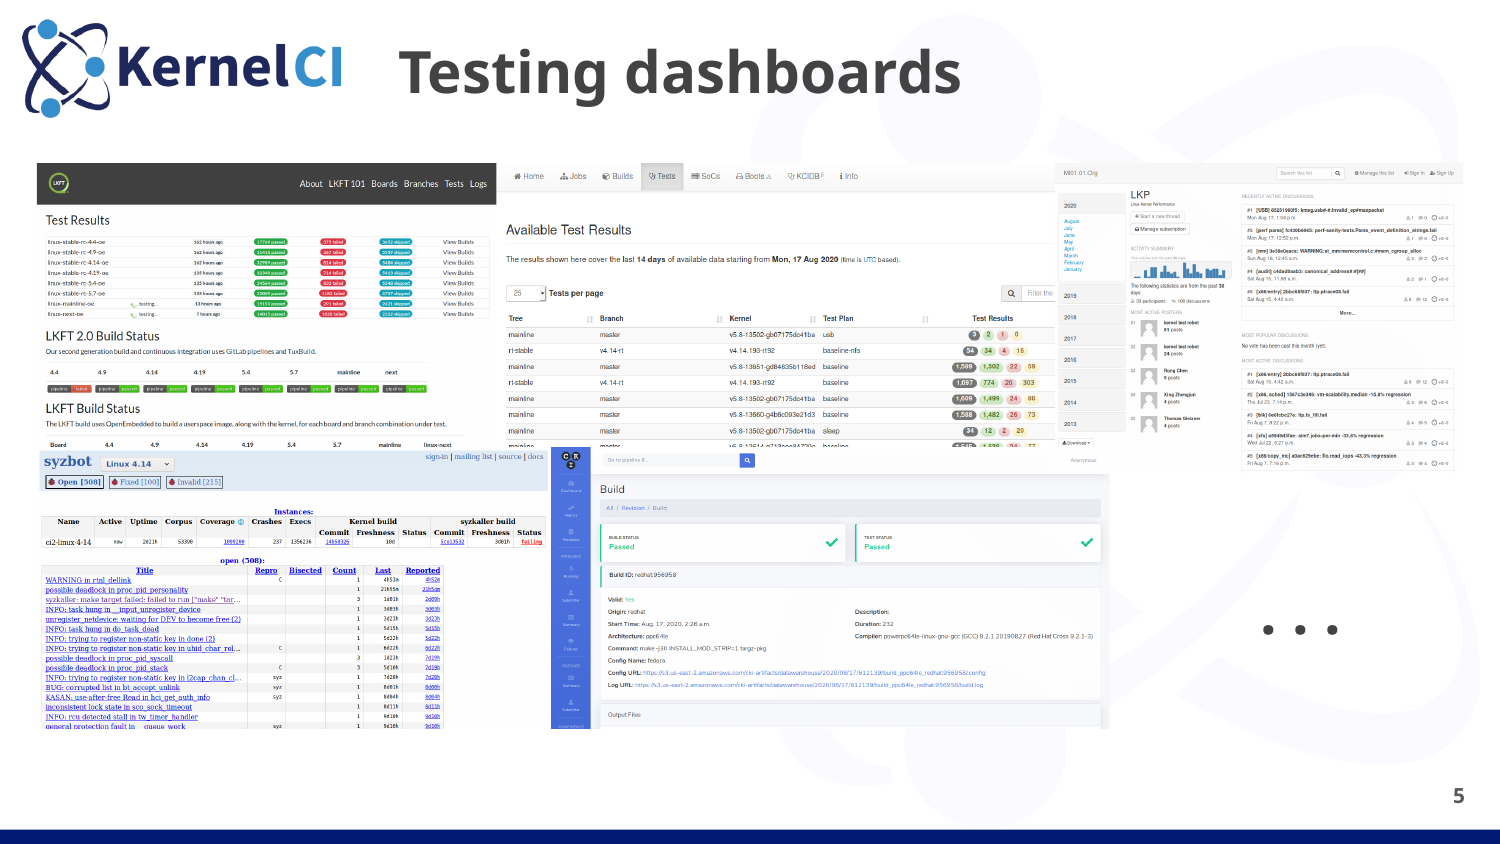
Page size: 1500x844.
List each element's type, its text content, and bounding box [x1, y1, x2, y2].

title Testing dashboards [383, 23, 1455, 117]
title . . . [1193, 563, 1356, 658]
picture [22, 19, 341, 118]
picture [36, 15, 1480, 828]
slide_number <number> [1389, 764, 1480, 830]
